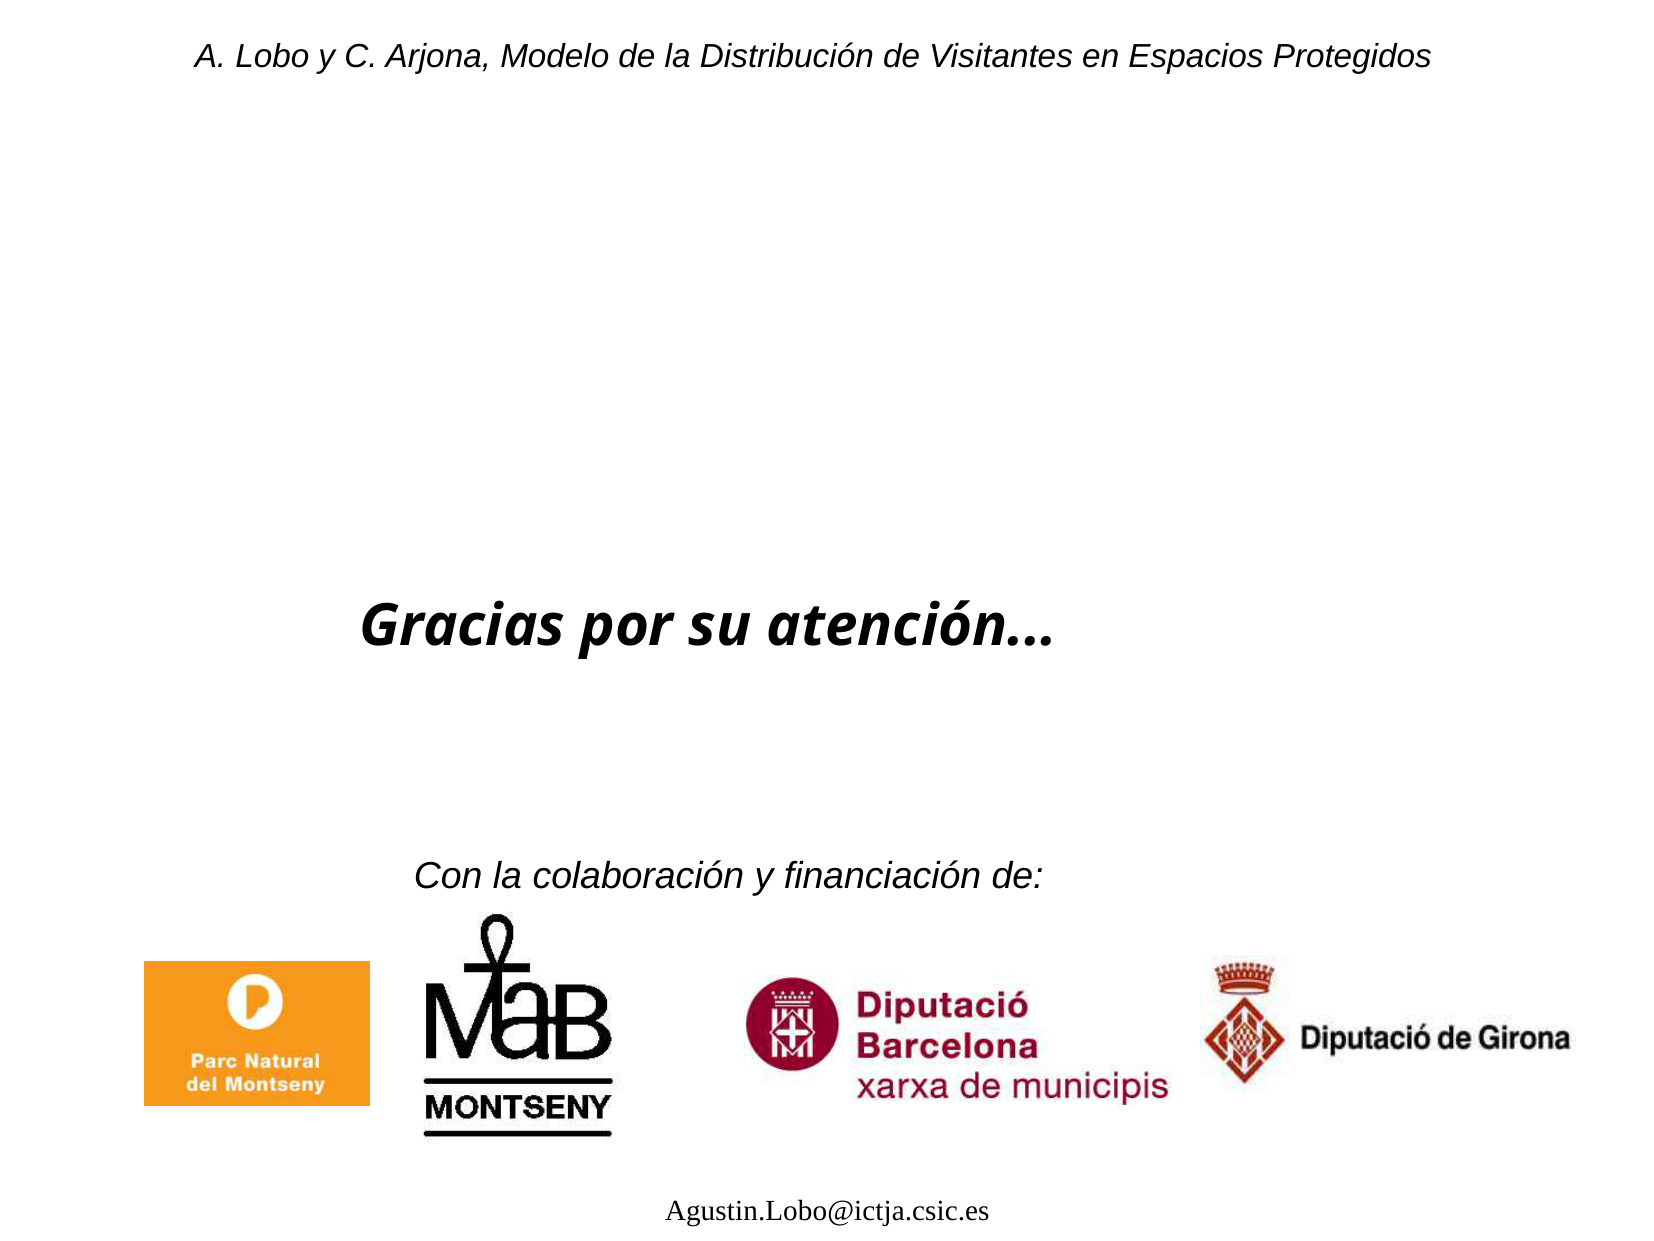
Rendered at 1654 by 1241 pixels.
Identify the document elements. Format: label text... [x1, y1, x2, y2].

picture [144, 961, 370, 1106]
picture [744, 975, 1171, 1106]
text_box Con la colaboración y financiación de: [399, 847, 1059, 904]
picture [406, 904, 625, 1151]
picture [1200, 955, 1576, 1091]
text_box Gracias por su atención... [345, 575, 1180, 658]
